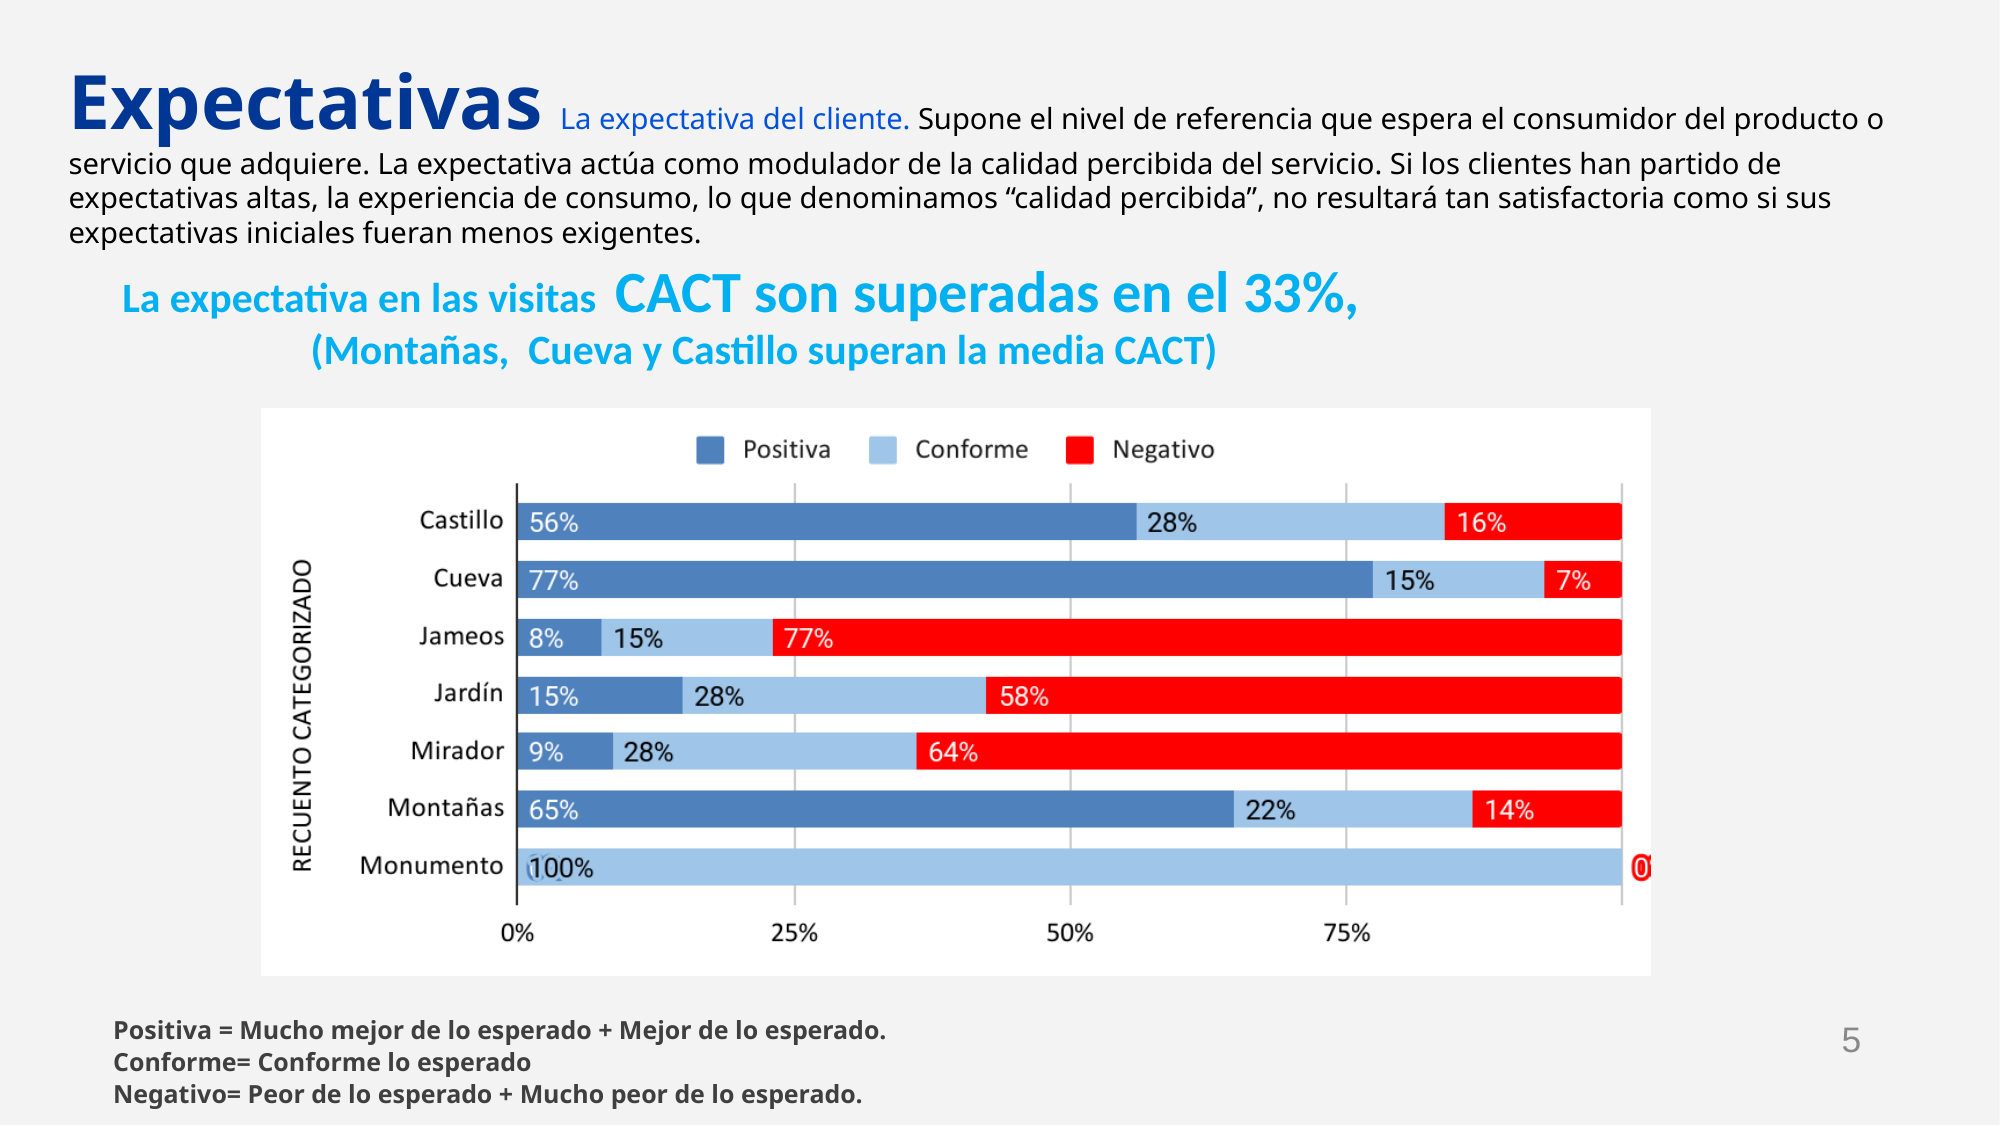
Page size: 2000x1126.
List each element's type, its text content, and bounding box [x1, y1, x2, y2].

text_box Expectativas La expectativa del cliente. Supone el nivel de referencia que espera el consumidor del producto o servicio que adquiere. La expectativa actúa como modulador de la calidad percibida del servicio. Si los clientes han partido de expectativas altas, la experiencia de consumo, lo que denominamos “calidad percibida”, no resultará tan satisfactoria como si sus expectativas iniciales fueran menos exigentes. [50, 0, 1950, 305]
picture [261, 408, 1651, 976]
text_box La expectativa en las visitas CACT son superadas en el 33%, [107, 246, 1529, 423]
text_box (Montañas, Cueva y Castillo superan la media CACT) [295, 315, 1990, 398]
list Positiva = Mucho mejor de lo esperado + Mejor de lo esperado. Conforme= Conforme lo esperado Negativo= Peor de lo esperado + Mucho peor de lo esperado. [50, 1008, 1887, 1126]
